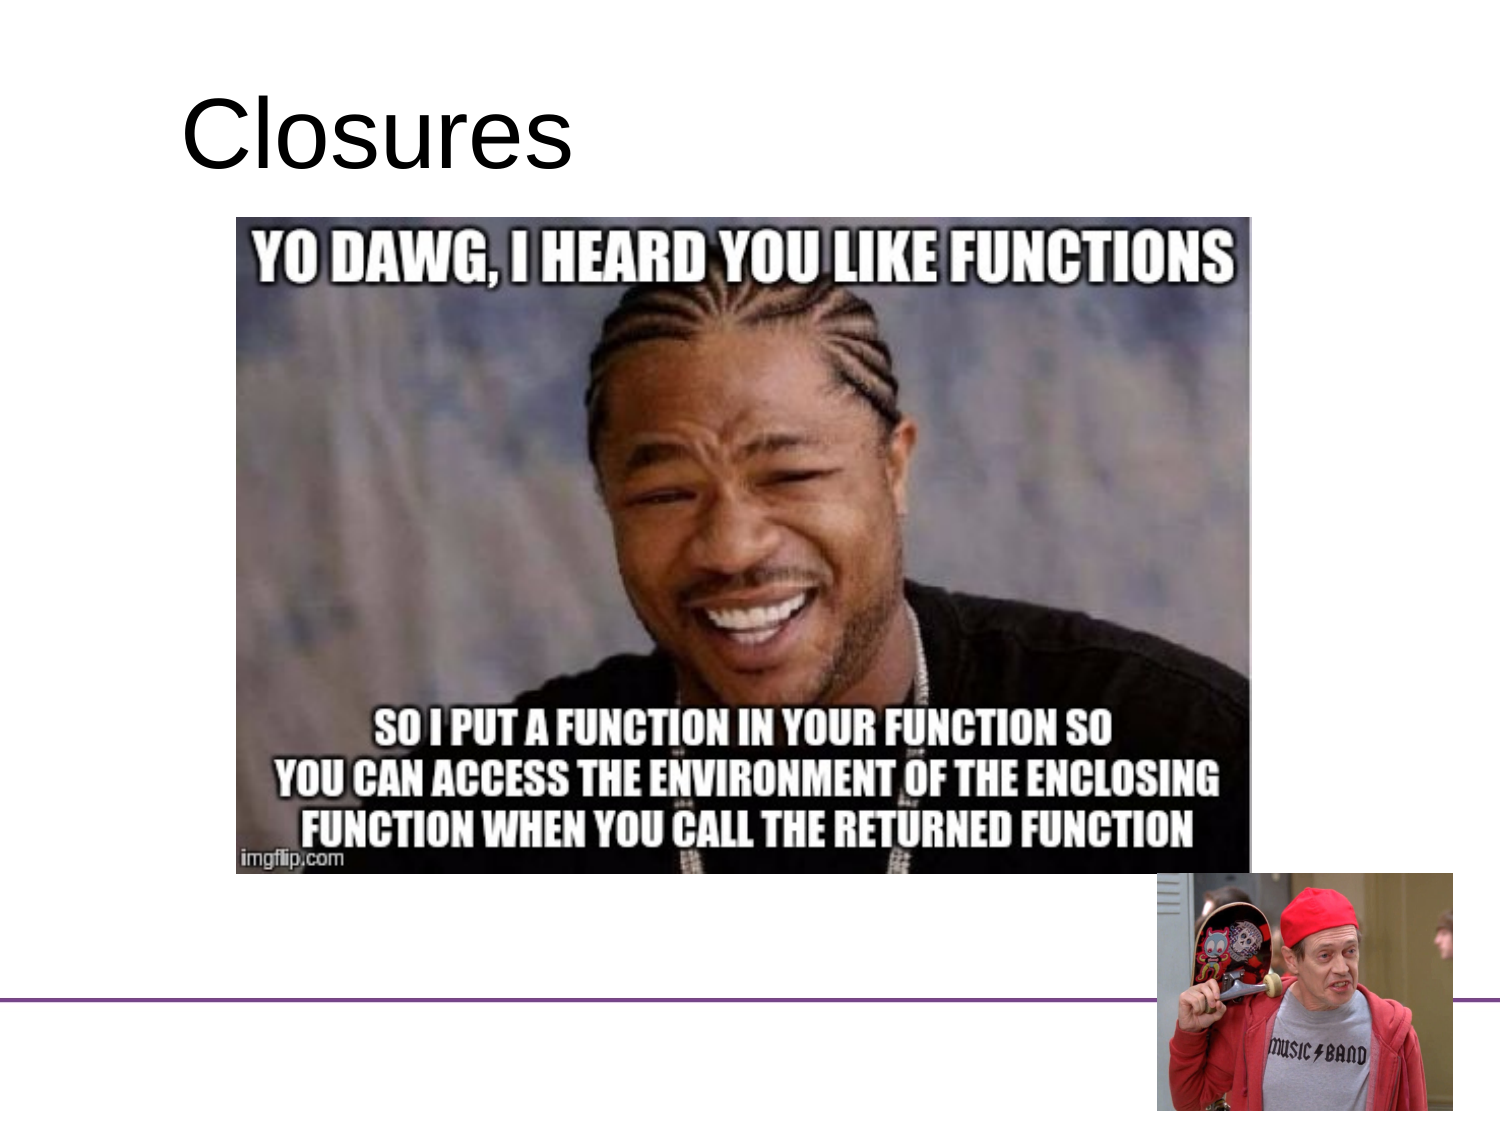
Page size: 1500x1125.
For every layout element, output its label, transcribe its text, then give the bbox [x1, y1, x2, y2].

title [112, 37, 1388, 213]
picture [0, 217, 1500, 1125]
text_box Closures [165, 70, 590, 198]
